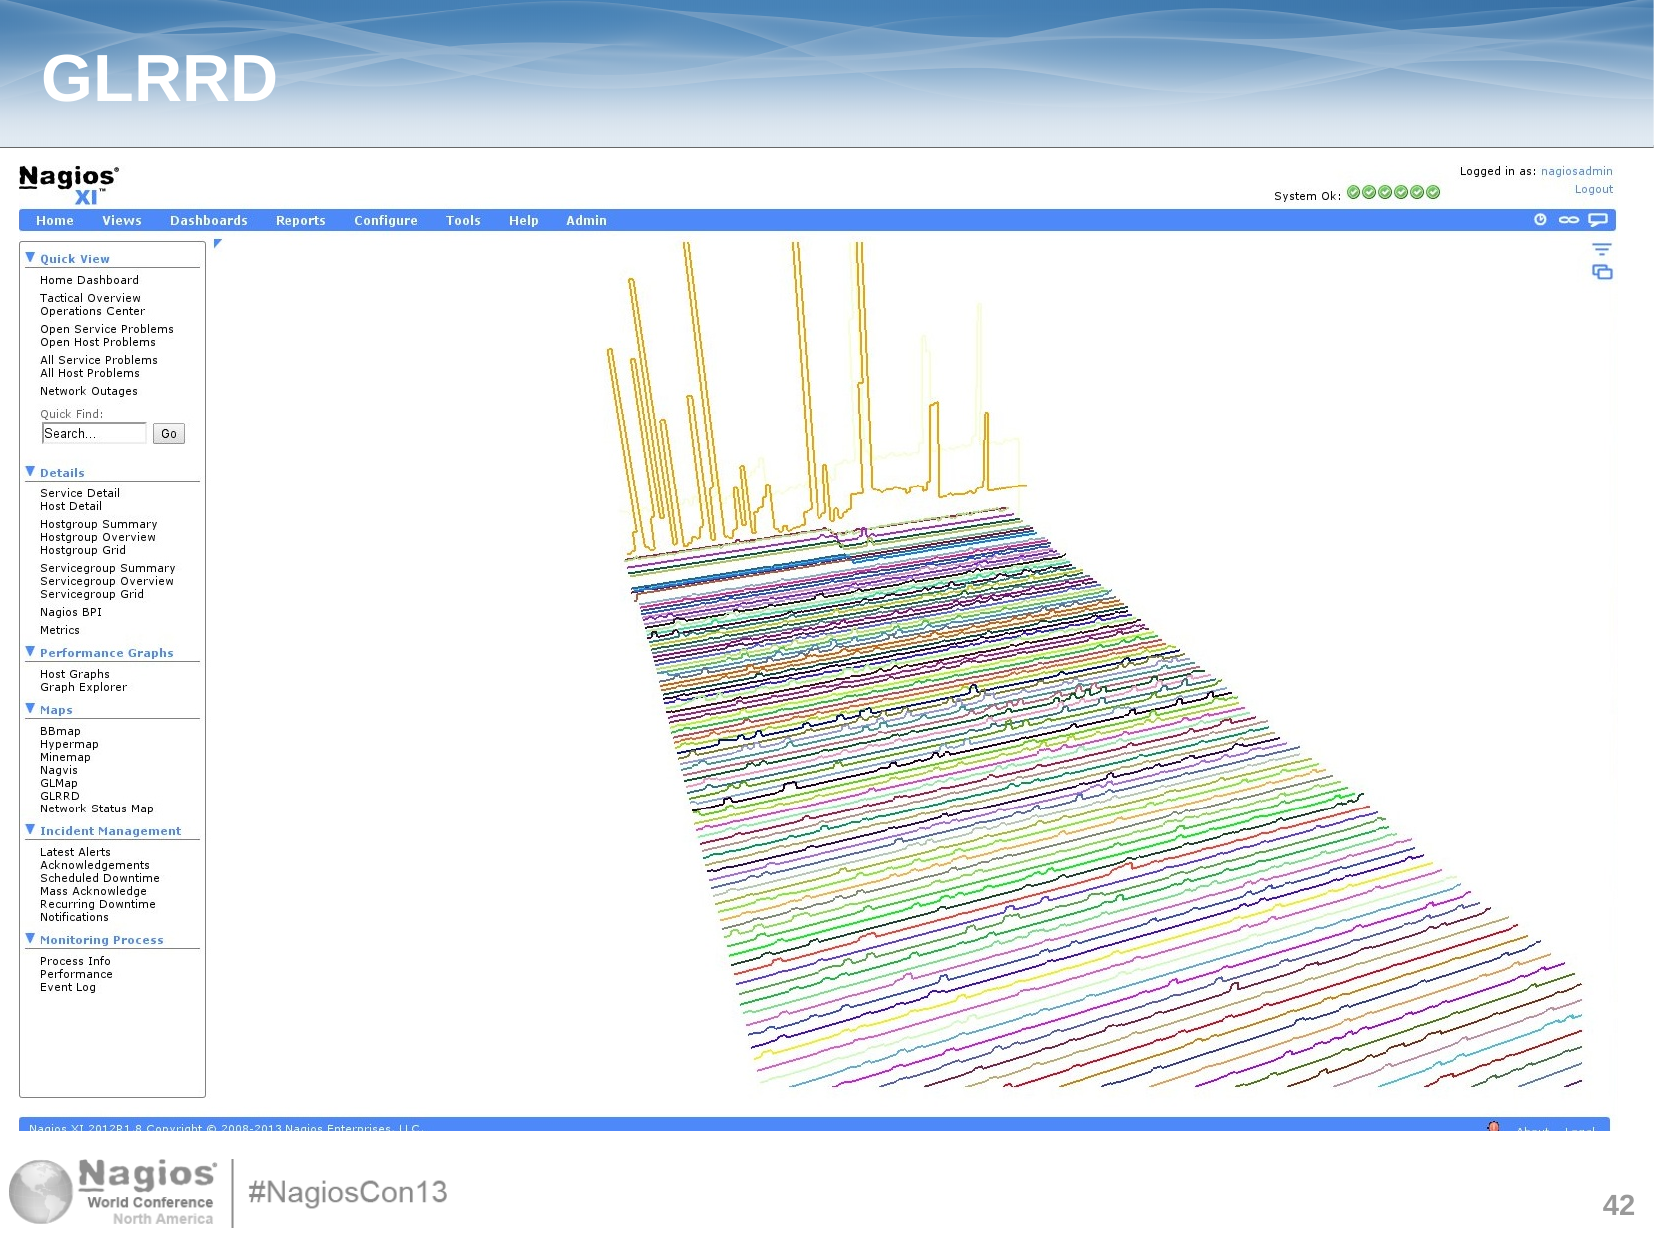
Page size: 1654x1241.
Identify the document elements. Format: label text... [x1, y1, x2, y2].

picture [0, 0, 1654, 147]
title GLRRD [41, 29, 1248, 127]
picture [19, 165, 1618, 1131]
picture [9, 1159, 453, 1228]
